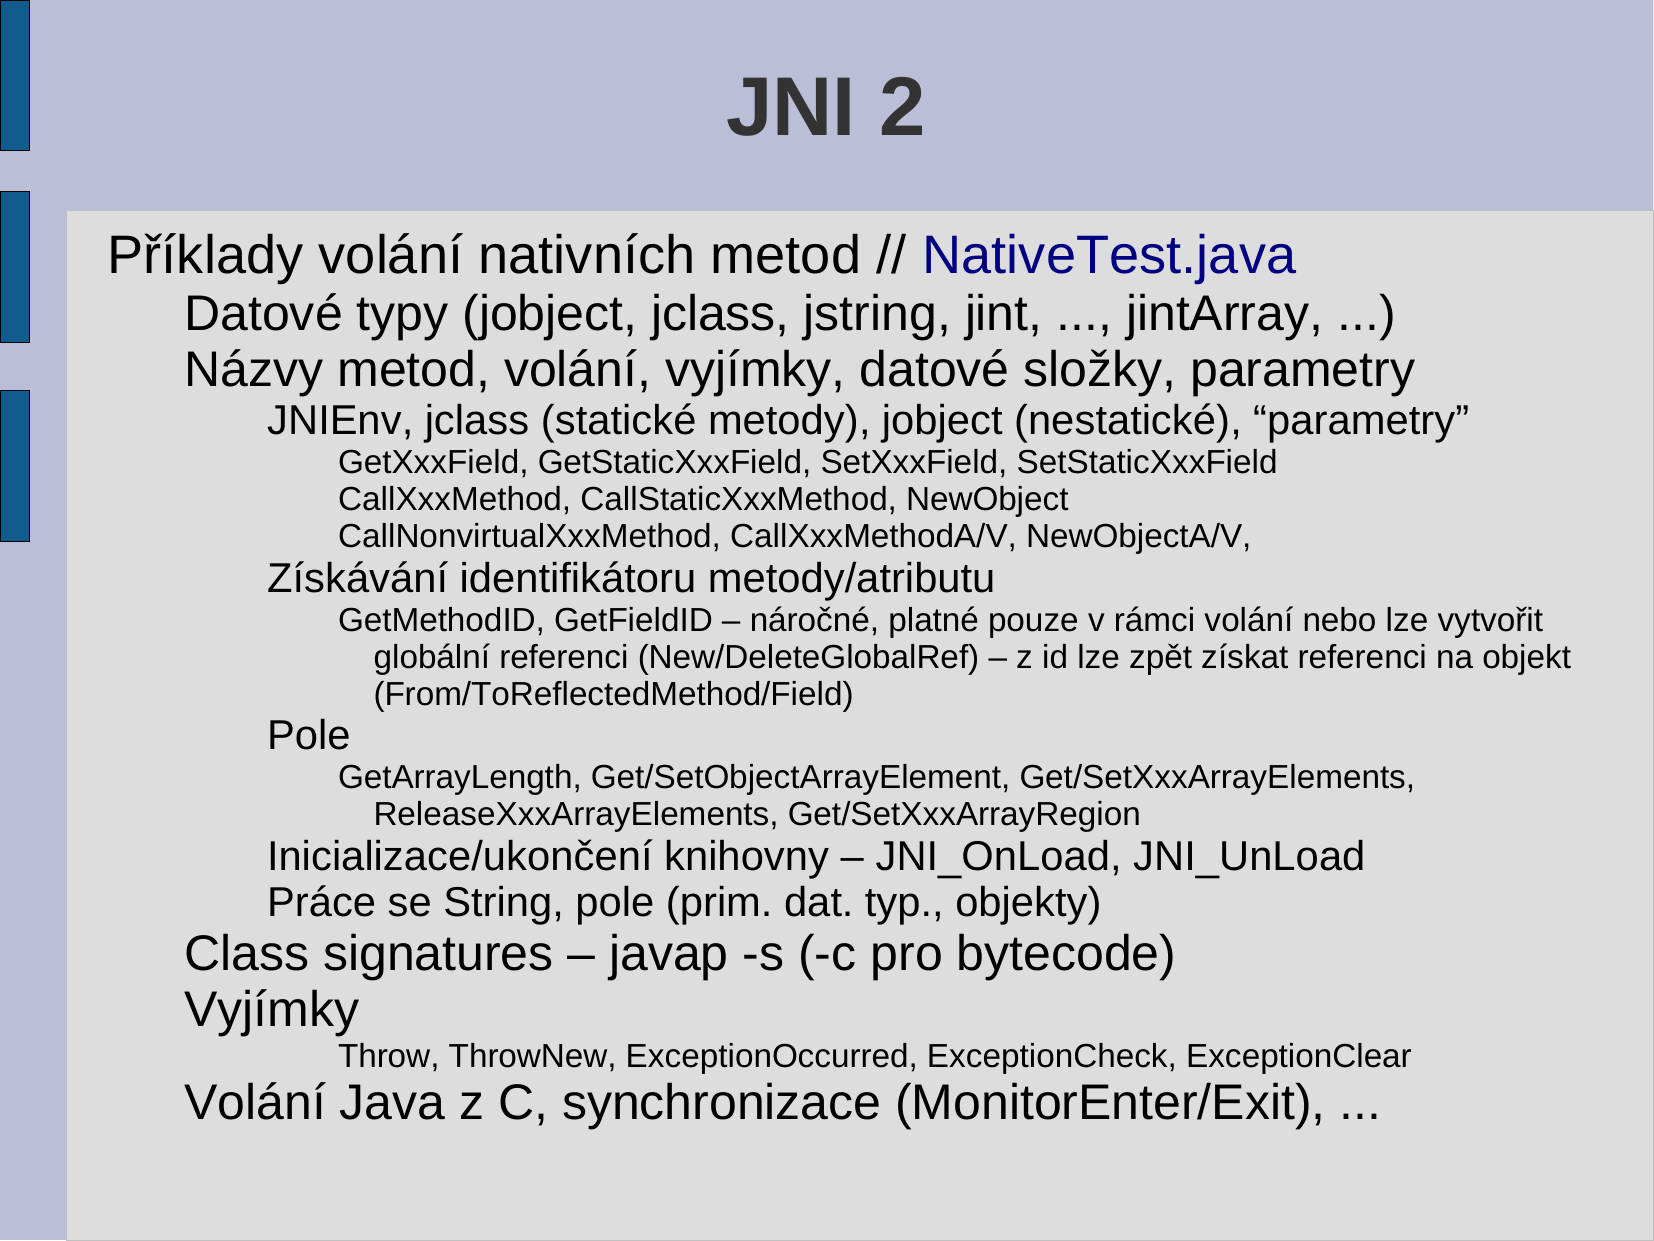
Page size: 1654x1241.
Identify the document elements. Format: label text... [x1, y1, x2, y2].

list Příklady volání nativních metod // NativeTest.java Datové typy (jobject, jclass, jstring, jint, ..., jintArray, ...) Názvy metod, volání, vyjímky, datové složky, parametry JNIEnv, jclass (statické metody), jobject (nestatické), “parametry” GetXxxField, GetStaticXxxField, SetXxxField, SetStaticXxxField CallXxxMethod, CallStaticXxxMethod, NewObject CallNonvirtualXxxMethod, CallXxxMethodA/V, NewObjectA/V, Získávání identifikátoru metody/atributu GetMethodID, GetFieldID – náročné, platné pouze v rámci volání nebo lze vytvořit globální referenci (New/DeleteGlobalRef) – z id lze zpět získat referenci na objekt (From/ToReflectedMethod/Field) Pole GetArrayLength, Get/SetObjectArrayElement, Get/SetXxxArrayElements, ReleaseXxxArrayElements, Get/SetXxxArrayRegion Inicializace/ukončení knihovny – JNI_OnLoad, JNI_UnLoad Práce se String, pole (prim. dat. typ., objekty) Class signatures – javap -s (-c pro bytecode) Vyjímky Throw, ThrowNew, ExceptionOccurred, ExceptionCheck, ExceptionClear Volání Java z C, synchronizace (MonitorEnter/Exit), ... [90, 225, 1576, 1210]
title JNI 2 [120, 17, 1533, 196]
